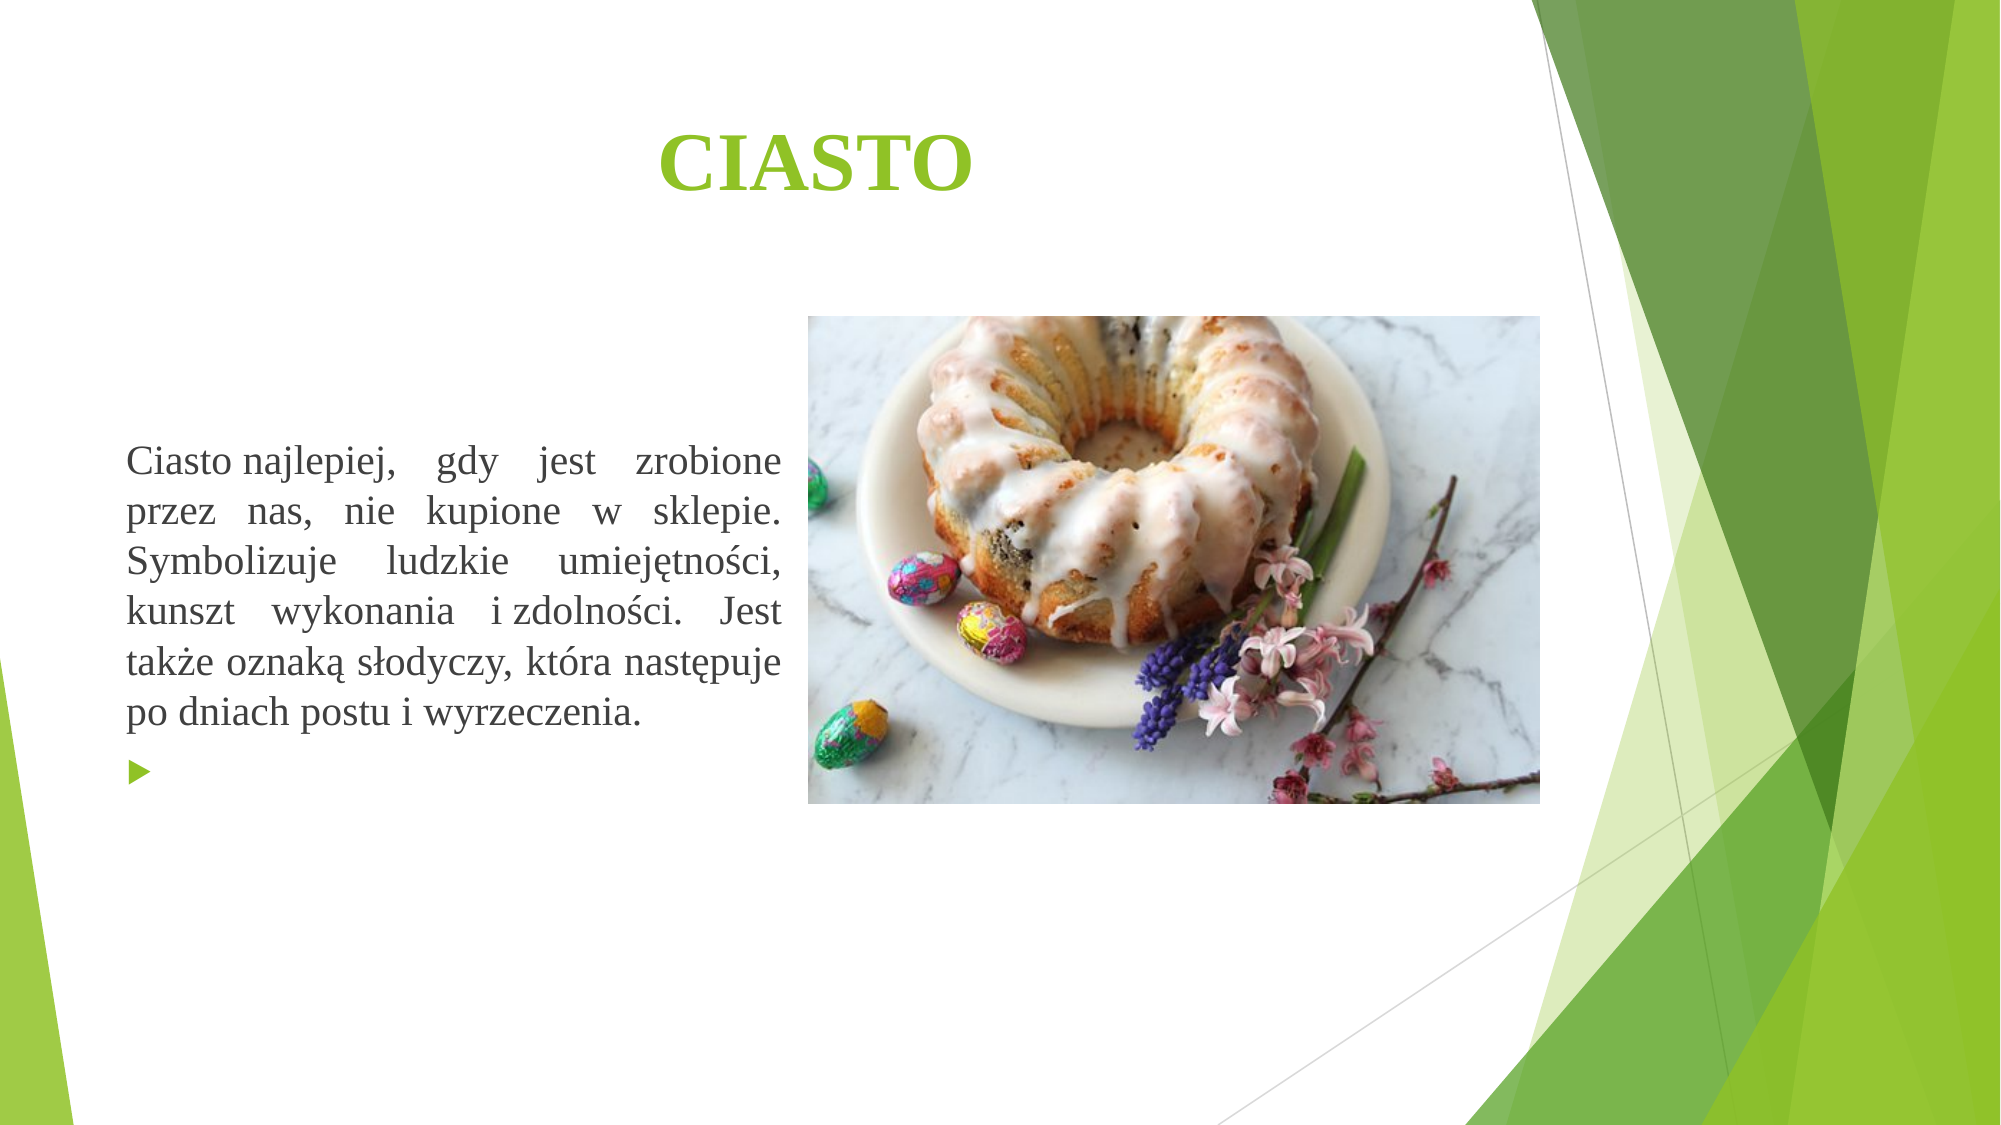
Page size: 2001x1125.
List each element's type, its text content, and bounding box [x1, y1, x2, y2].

picture [808, 316, 1540, 804]
list Ciasto najlepiej, gdy jest zrobione przez nas, nie kupione w sklepie. Symbolizuje ludzkie umiejętności, kunszt wykonania i zdolności. Jest także oznaką słodyczy, która następuje po dniach postu i wyrzeczenia. [111, 354, 798, 992]
title CIASTO [111, 99, 1522, 317]
